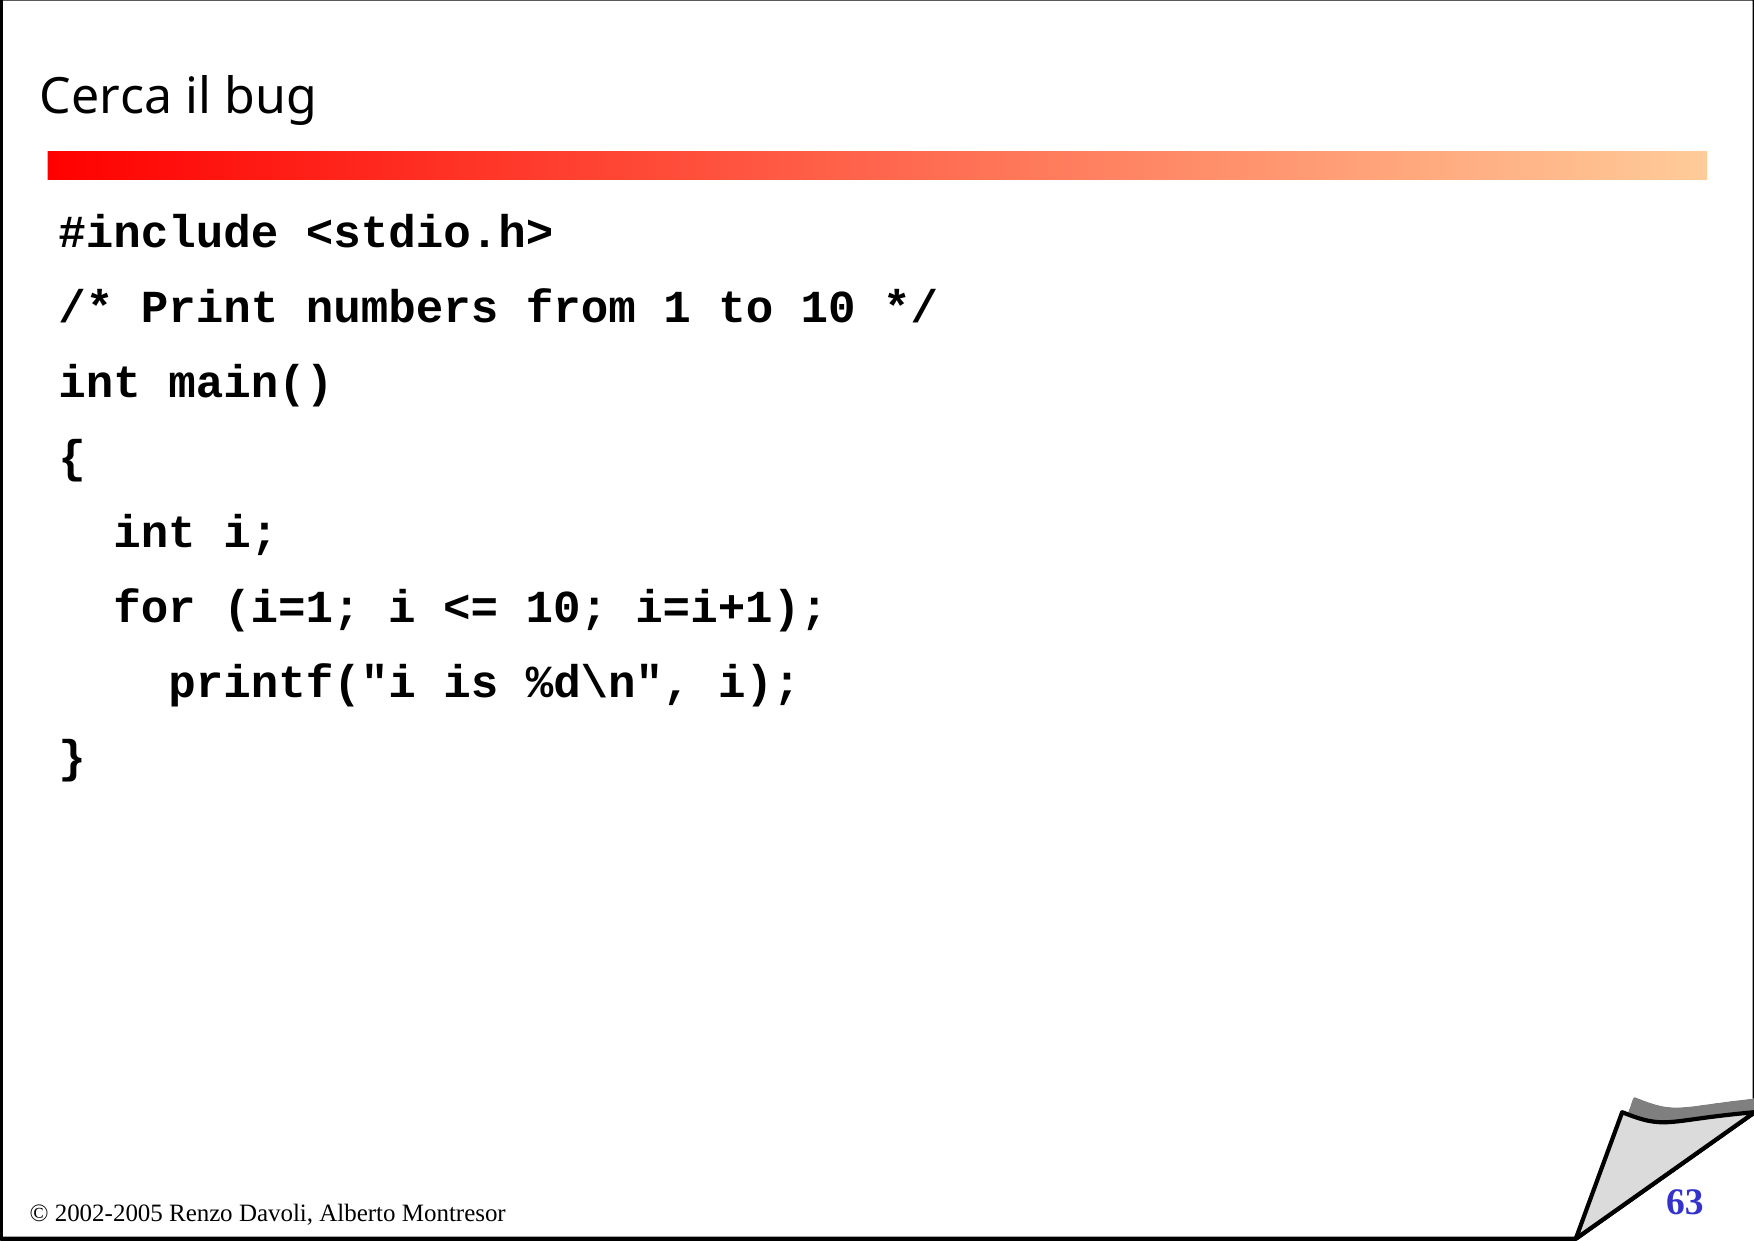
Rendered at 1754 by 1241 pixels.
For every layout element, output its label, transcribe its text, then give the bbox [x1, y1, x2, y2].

title Cerca il bug [40, 49, 1714, 144]
text_box main [750, 151, 754, 179]
list #include <stdio.h> /* Print numbers from 1 to 10 */ int main() { int i; for (i=1; i <= 10; i=i+1); printf("i is %d\n", i); } [58, 206, 1696, 862]
